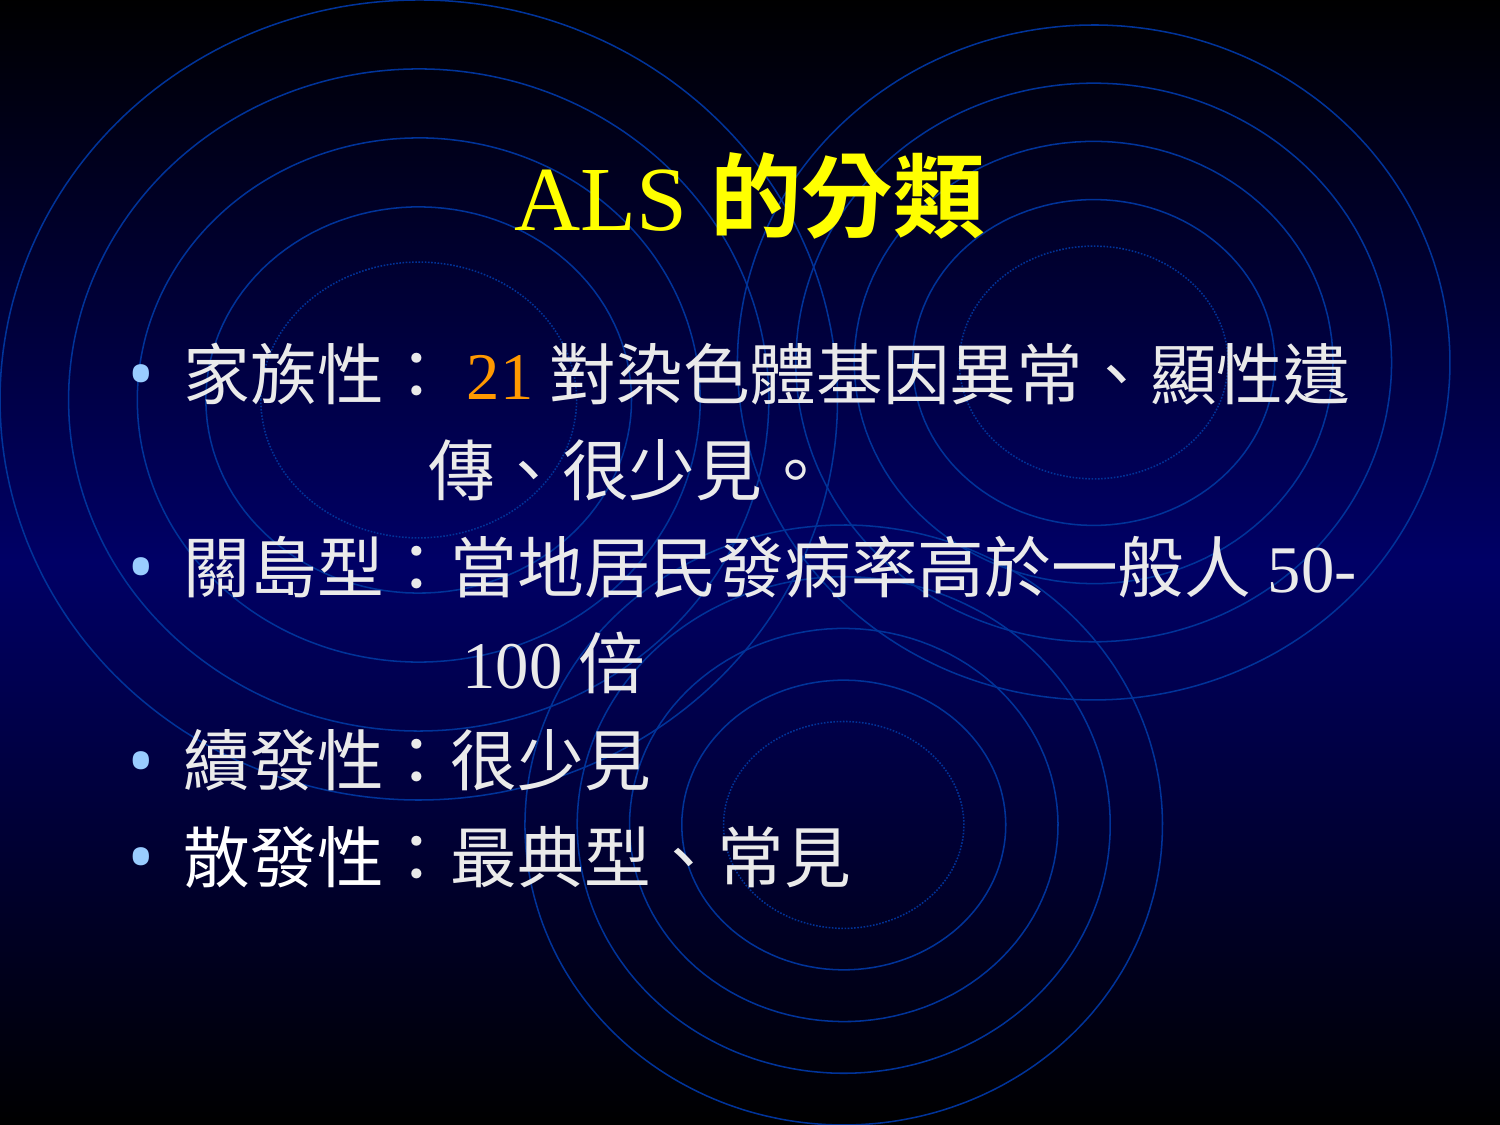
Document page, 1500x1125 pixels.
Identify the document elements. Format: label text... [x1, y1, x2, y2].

text_box ALS的分類 [113, 100, 1388, 287]
text_box 家族性：21對染色體基因異常、顯性遺 傳、很少見。 關島型：當地居民發病率高於一般人50- 100倍 續發性：很少見 散發性：最典型、常見 [113, 325, 1388, 1000]
